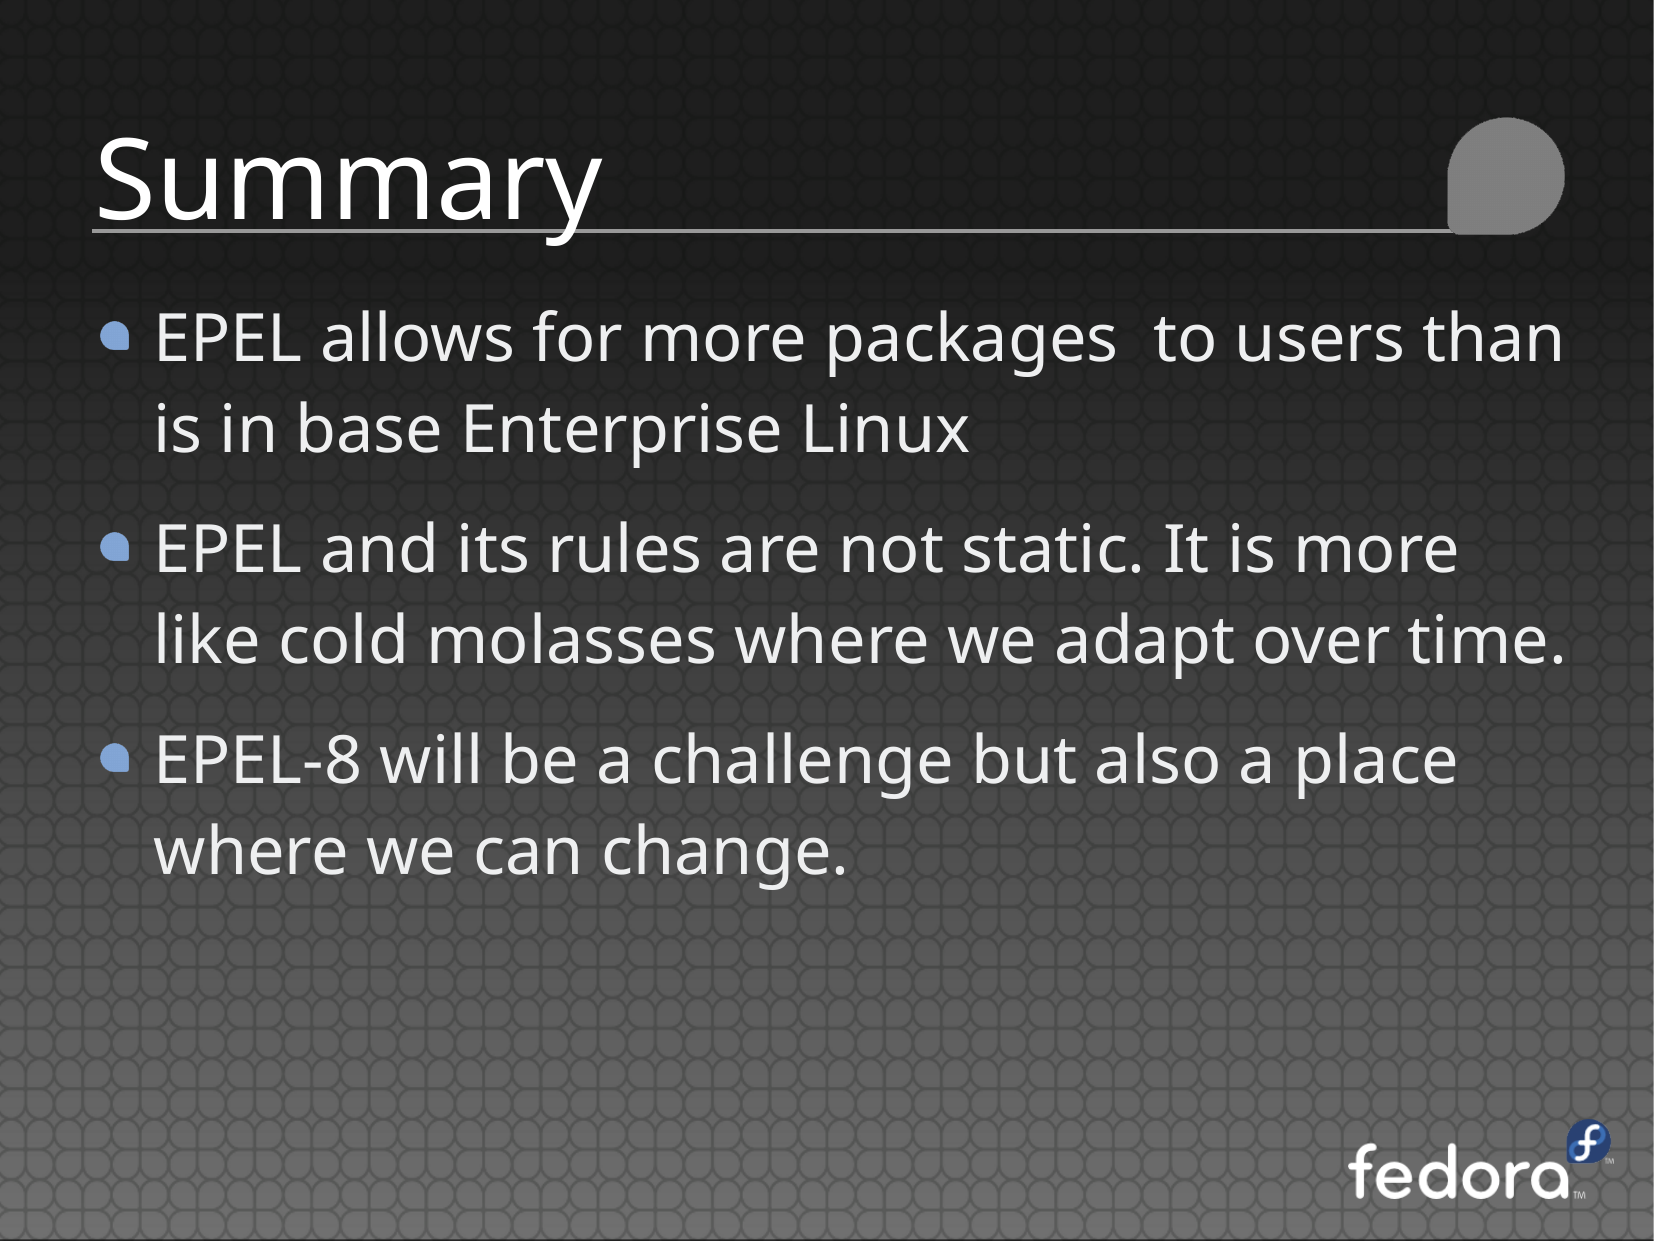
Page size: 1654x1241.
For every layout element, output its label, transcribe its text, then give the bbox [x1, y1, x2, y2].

picture [0, 0, 1654, 1241]
title Summary [94, 100, 1426, 251]
list EPEL allows for more packages to users than is in base Enterprise Linux EPEL and its rules are not static. It is more like cold molasses where we adapt over time. EPEL-8 will be a challenge but also a place where we can change. [82, 290, 1571, 1094]
